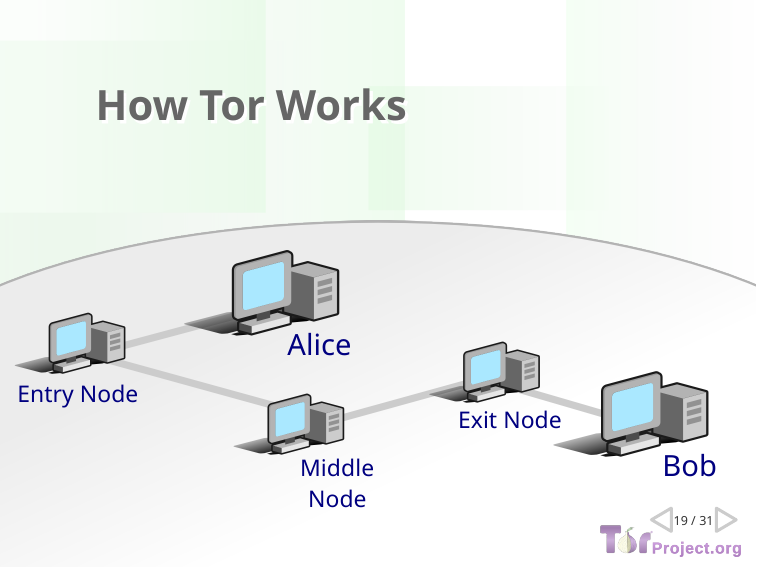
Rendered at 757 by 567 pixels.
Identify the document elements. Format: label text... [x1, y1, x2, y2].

text_box Bob [633, 438, 747, 489]
text_box <number> / 31 [618, 504, 756, 555]
text_box [716, 508, 737, 532]
text_box How Tor Works [80, 61, 421, 147]
text_box [651, 508, 672, 532]
text_box Middle Node [253, 444, 422, 488]
picture [0, 0, 757, 567]
text_box Exit Node [426, 396, 595, 439]
text_box Entry Node [0, 370, 162, 414]
text_box Alice [263, 317, 376, 367]
